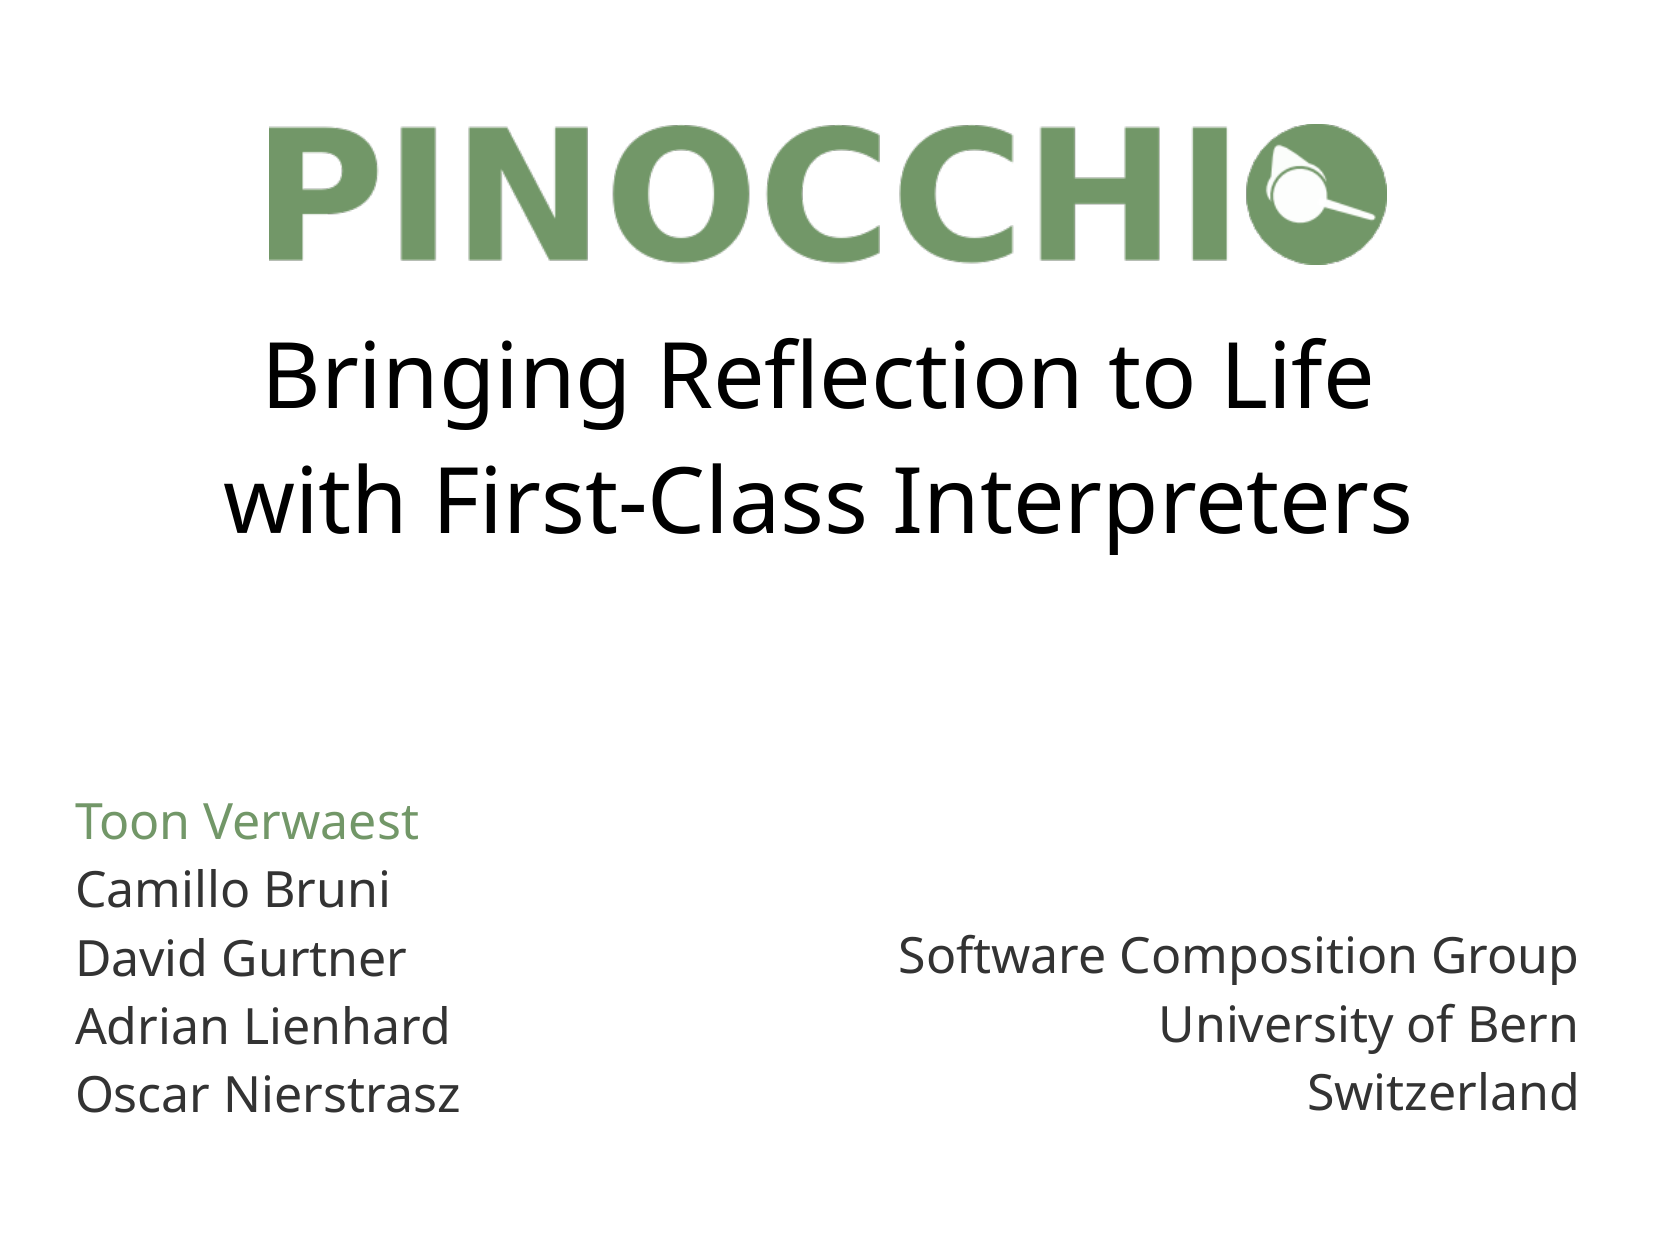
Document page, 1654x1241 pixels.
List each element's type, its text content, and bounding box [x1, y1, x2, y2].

title Bringing Reflection to Life with First-Class Interpreters [75, 175, 1564, 697]
picture [269, 124, 1387, 265]
subtitle Toon Verwaest Camillo Bruni David Gurtner Adrian Lienhard Oscar Nierstrasz [75, 769, 632, 1241]
text_box Software Composition Group University of Bern Switzerland [793, 912, 1595, 1147]
